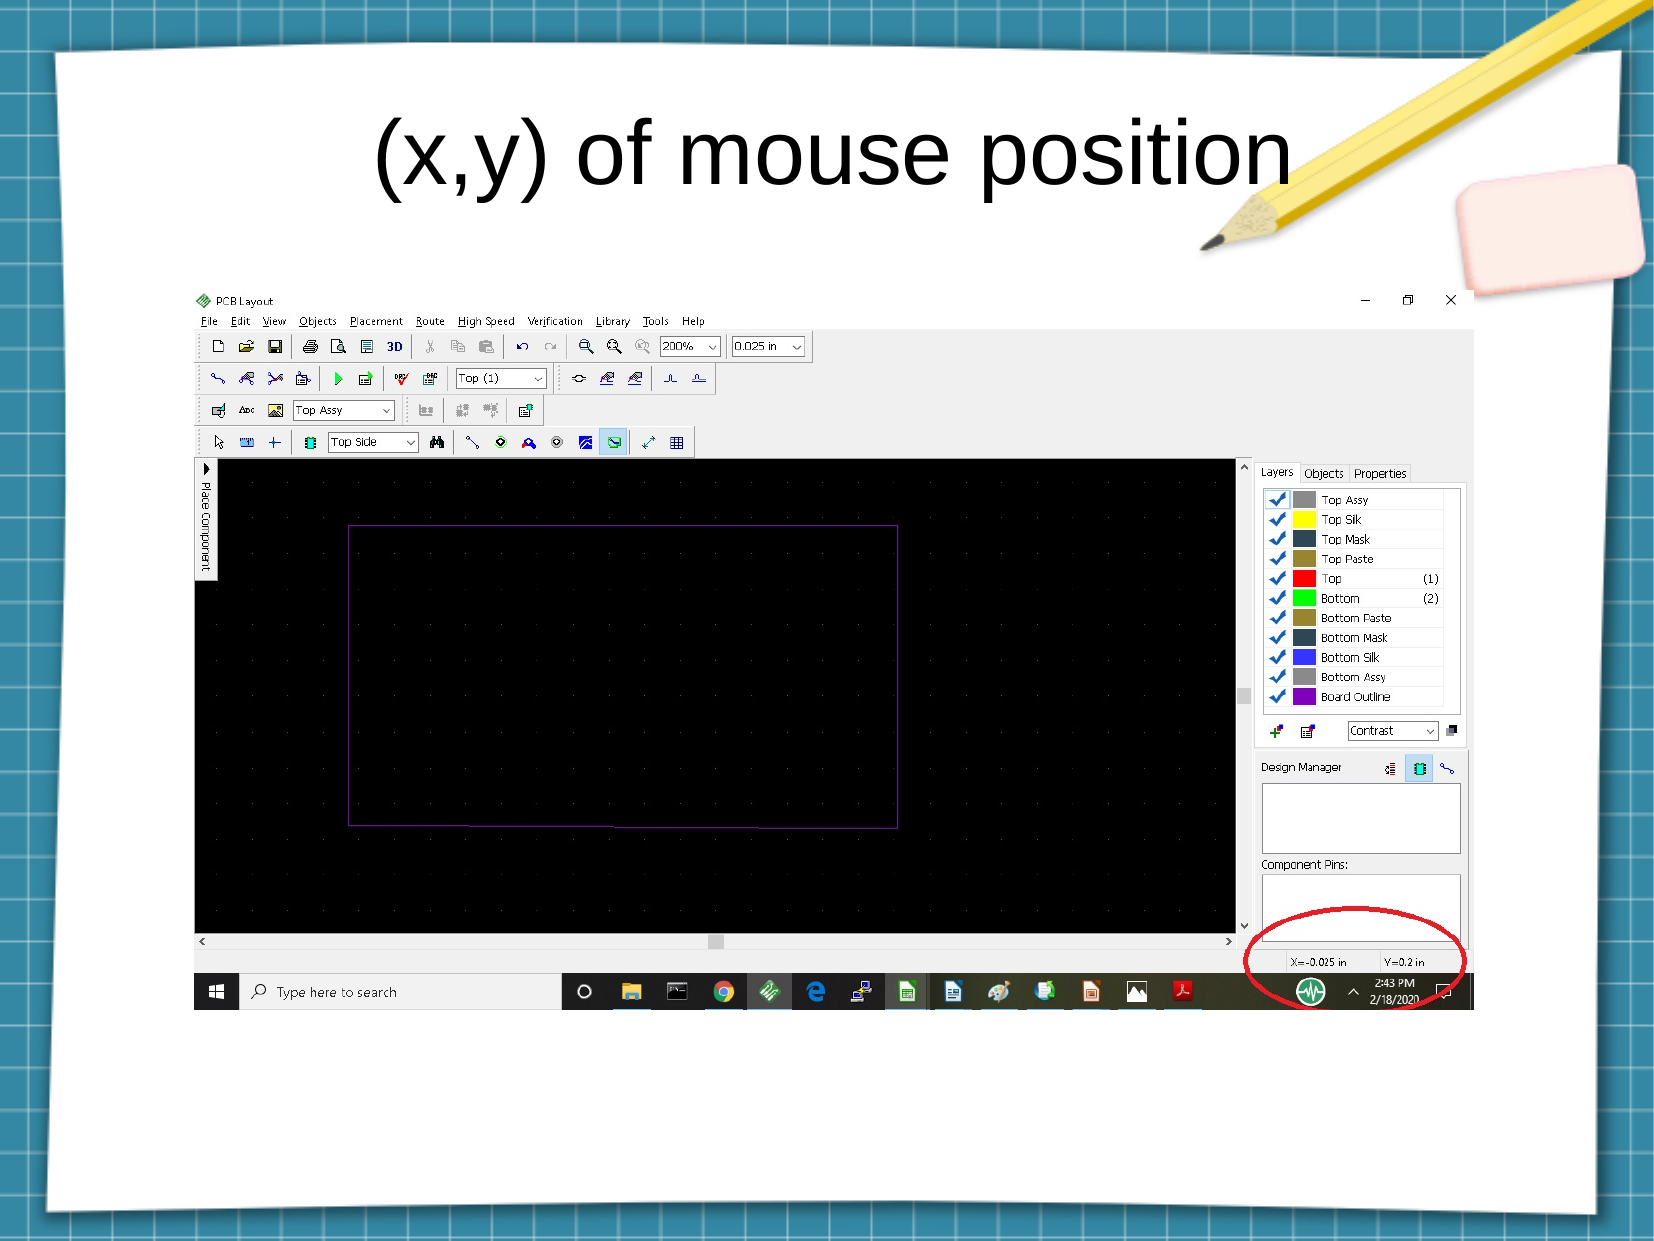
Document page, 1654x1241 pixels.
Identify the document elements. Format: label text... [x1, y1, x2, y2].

picture [0, 0, 1654, 1241]
title (x,y) of mouse position [90, 49, 1579, 257]
